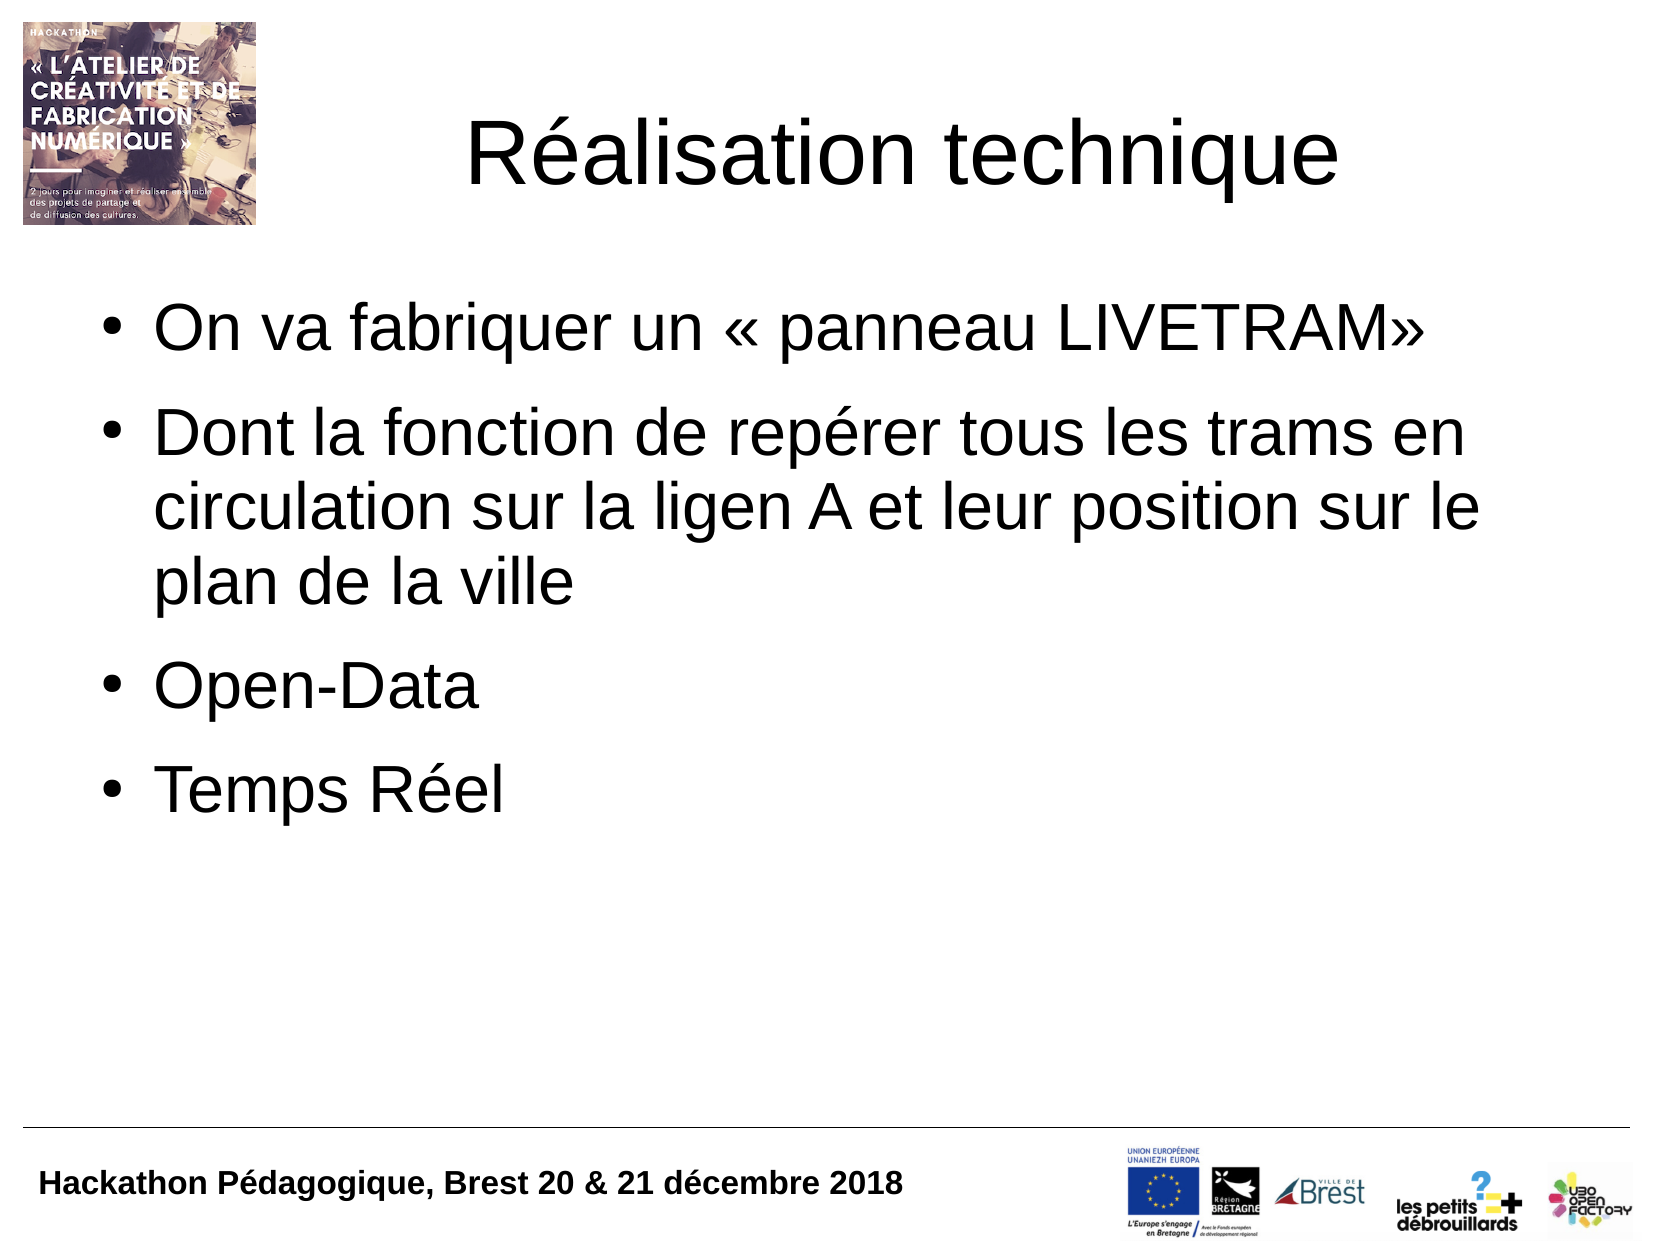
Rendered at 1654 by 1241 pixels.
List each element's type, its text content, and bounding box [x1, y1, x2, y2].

text_box Hackathon Pédagogique, Brest 20 & 21 décembre 2018 [23, 1157, 945, 1210]
picture [23, 22, 256, 225]
title Réalisation technique [236, 49, 1571, 257]
picture [1120, 1137, 1642, 1241]
list On va fabriquer un « panneau LIVETRAM» Dont la fonction de repérer tous les trams en circulation sur la ligen A et leur position sur le plan de la ville Open-Data Temps Réel [82, 290, 1571, 1109]
